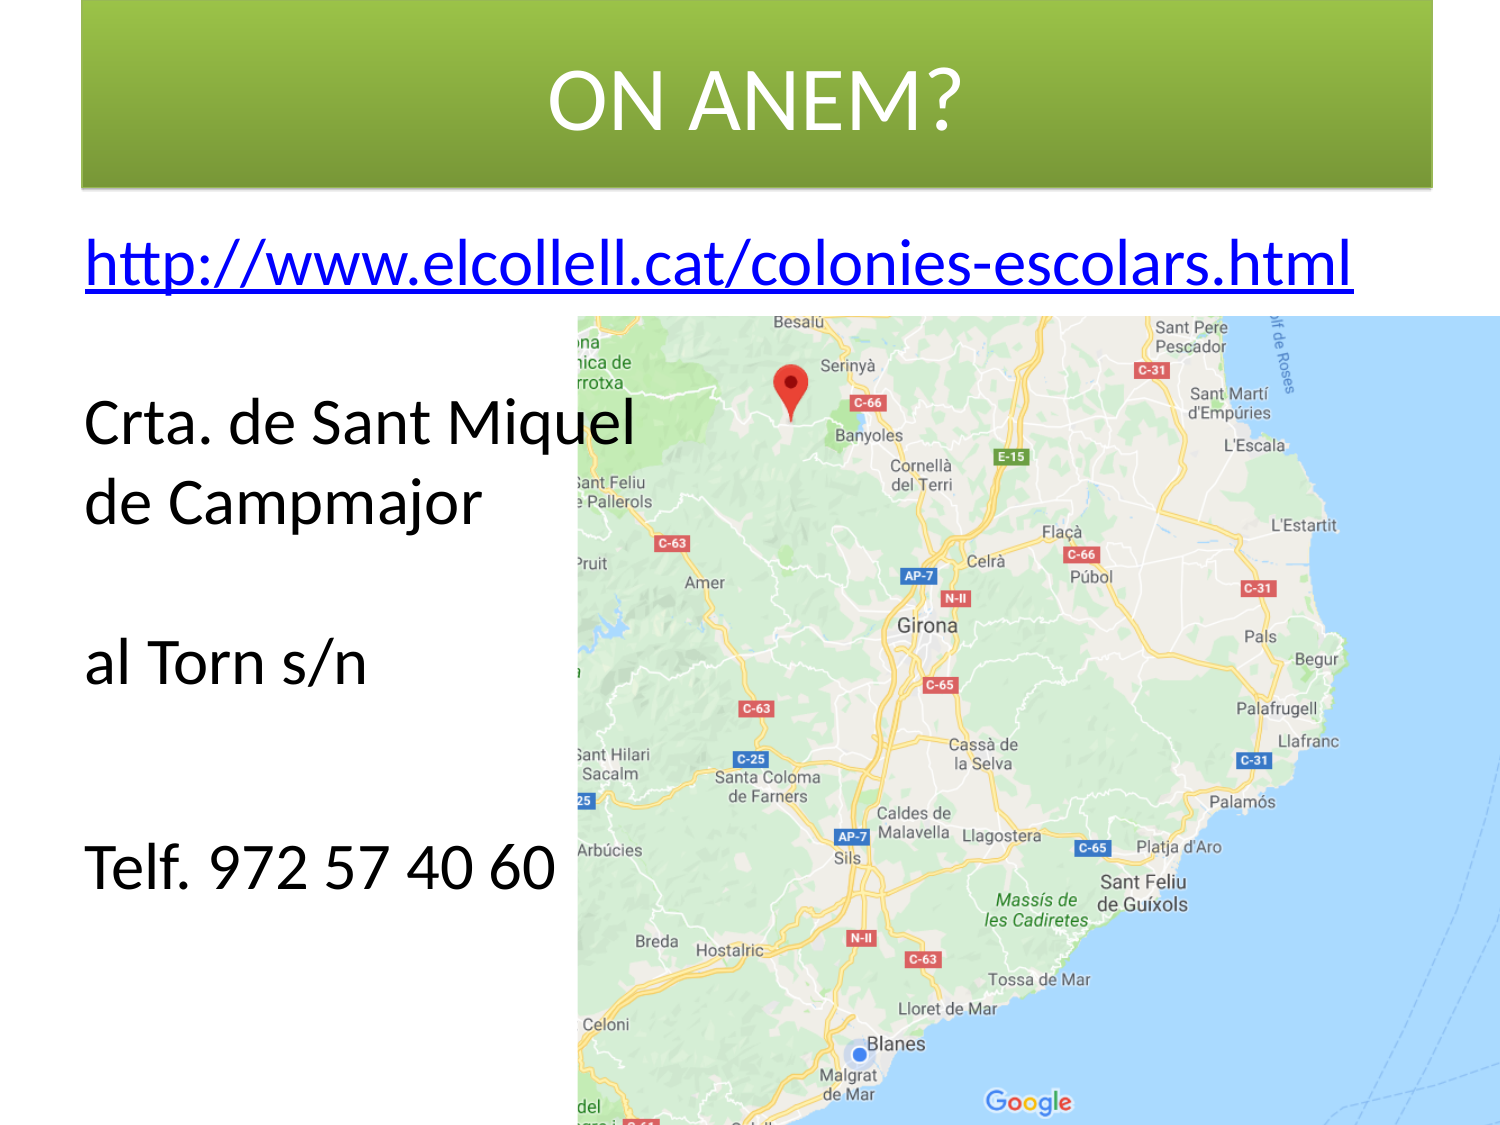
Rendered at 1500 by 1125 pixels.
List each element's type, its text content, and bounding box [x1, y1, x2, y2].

picture [577, 316, 1500, 1125]
text_box ON ANEM? [82, 0, 1432, 188]
text_box http://www.elcollell.cat/colonies-escolars.html Crta. de Sant Miquel de Campmajor al Torn s/n Telf. 972 57 40 60 [70, 210, 1421, 582]
